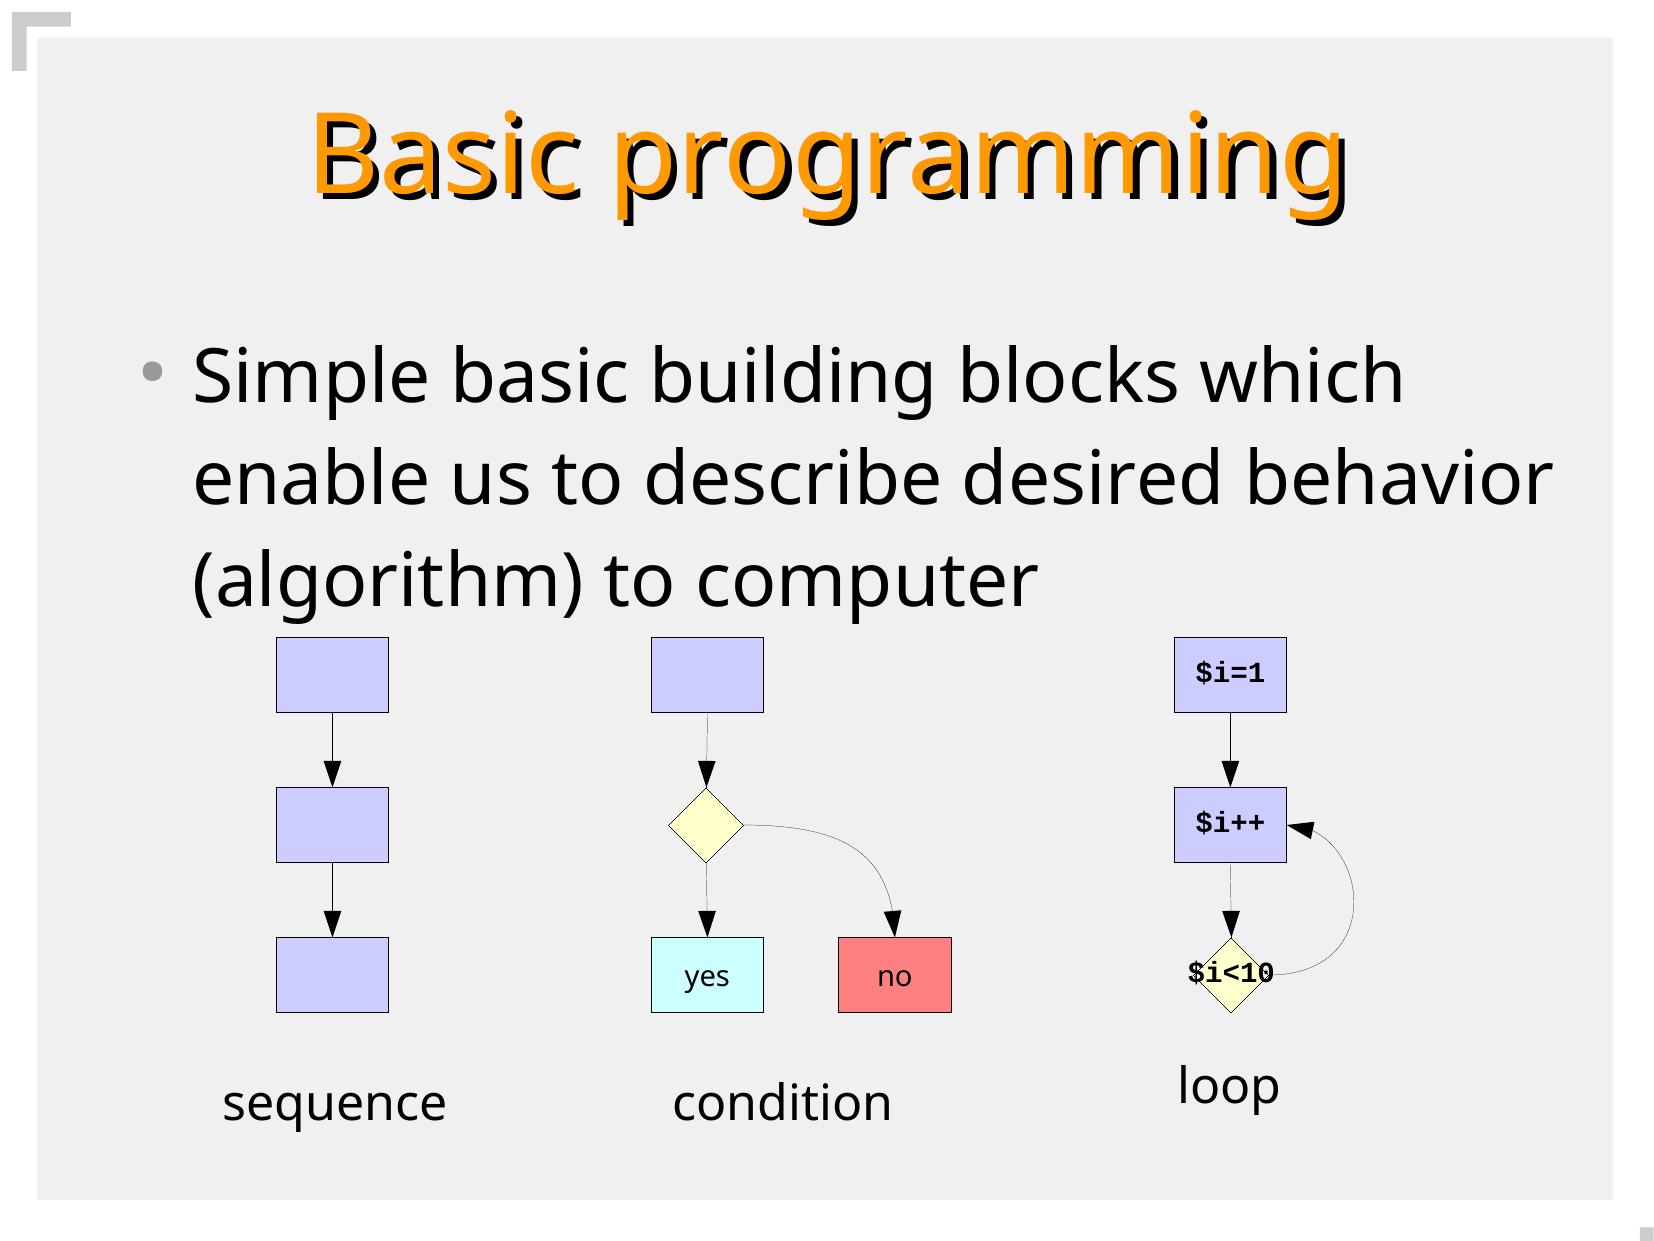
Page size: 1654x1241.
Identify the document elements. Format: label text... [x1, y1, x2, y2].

text_box [276, 787, 389, 863]
text_box condition [672, 1066, 885, 1126]
list Simple basic building blocks which enable us to describe desired behavior (algorithm) to computer [121, 322, 1561, 584]
text_box [276, 937, 389, 1013]
text_box $i=1 [1174, 637, 1287, 713]
text_box $i<10 [1197, 937, 1262, 1013]
text_box $i++ [1174, 787, 1287, 863]
text_box no [838, 937, 952, 1013]
text_box [276, 637, 389, 713]
text_box loop [1177, 1050, 1278, 1109]
text_box [651, 637, 764, 713]
title Basic programming [121, 46, 1534, 254]
text_box sequence [222, 1066, 437, 1126]
text_box [668, 787, 743, 863]
text_box yes [651, 937, 764, 1013]
